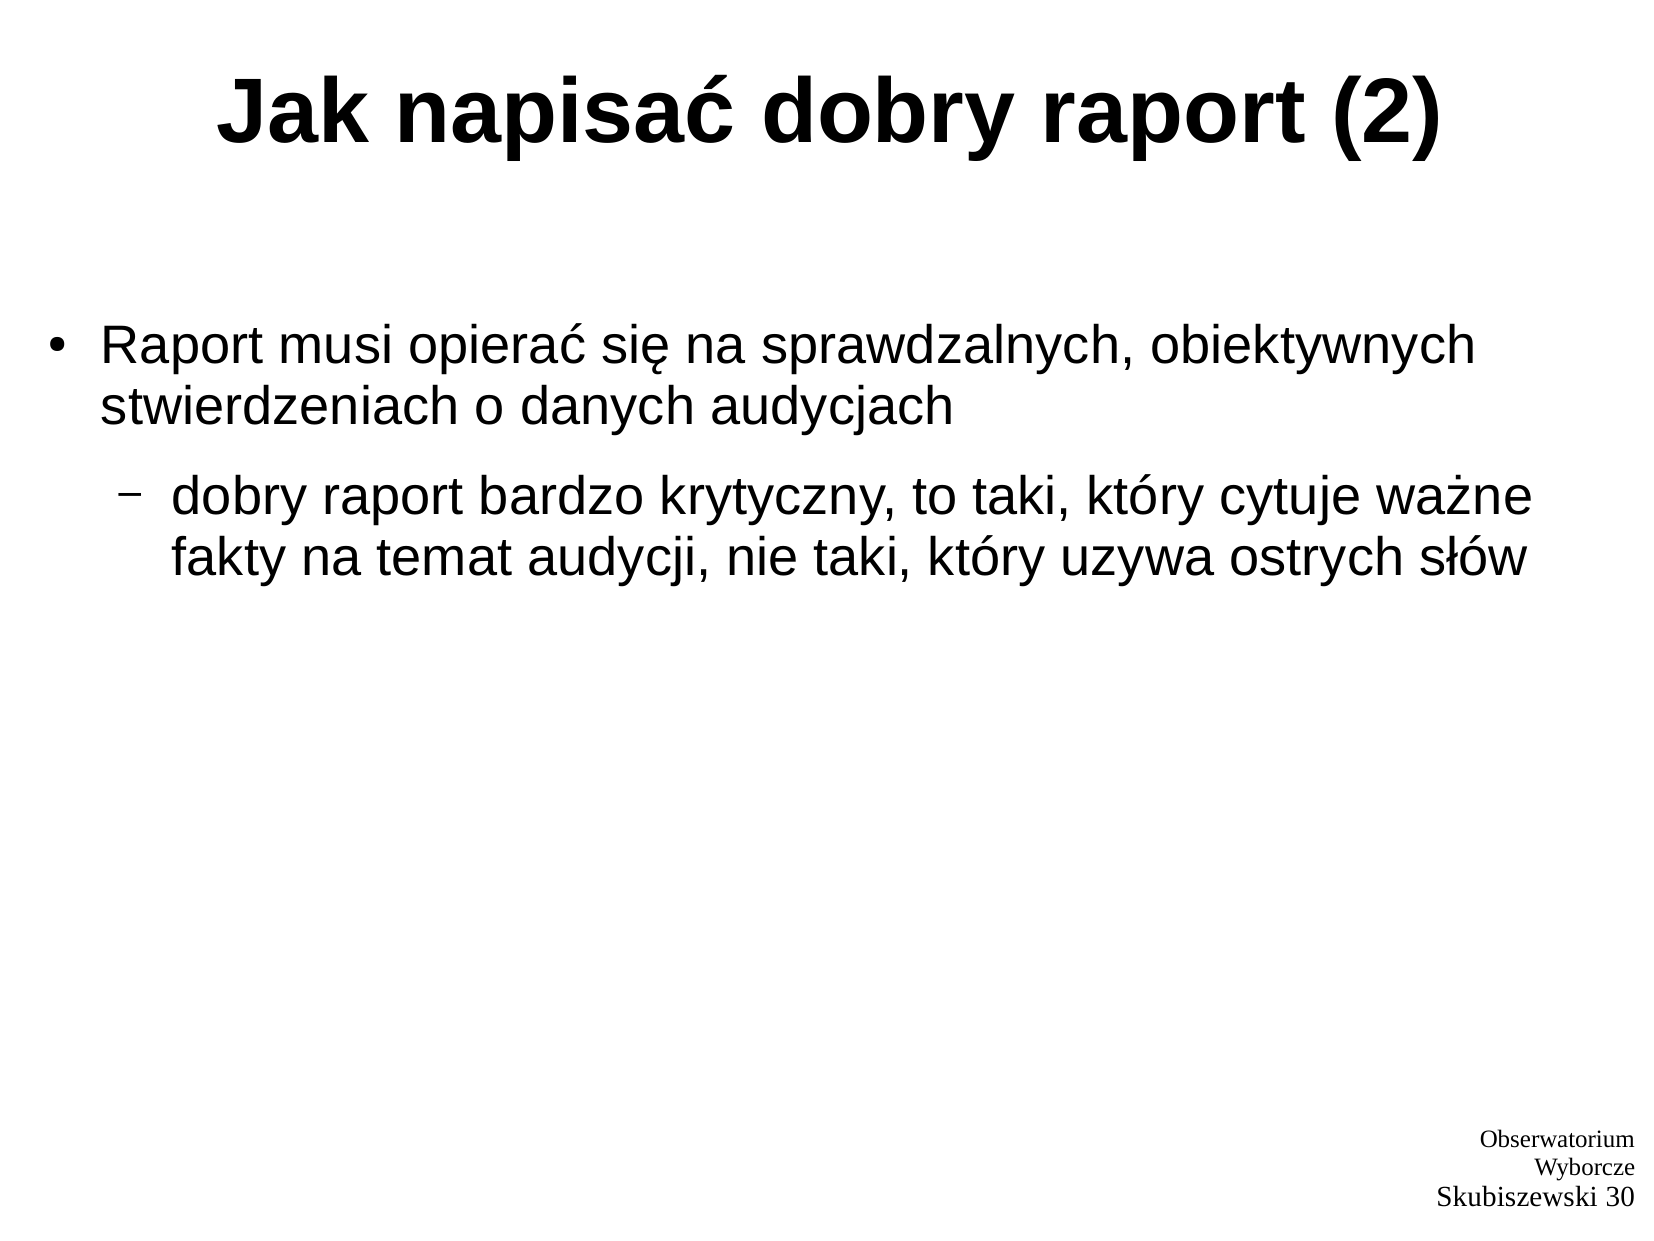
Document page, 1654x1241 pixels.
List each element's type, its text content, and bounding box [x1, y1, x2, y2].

title Jak napisać dobry raport (2) [86, 60, 1575, 266]
list Raport musi opierać się na sprawdzalnych, obiektywnych stwierdzeniach o danych audycjach dobry raport bardzo krytyczny, to taki, który cytuje ważne fakty na temat audycji, nie taki, który uzywa ostrych słów [30, 315, 1583, 1156]
